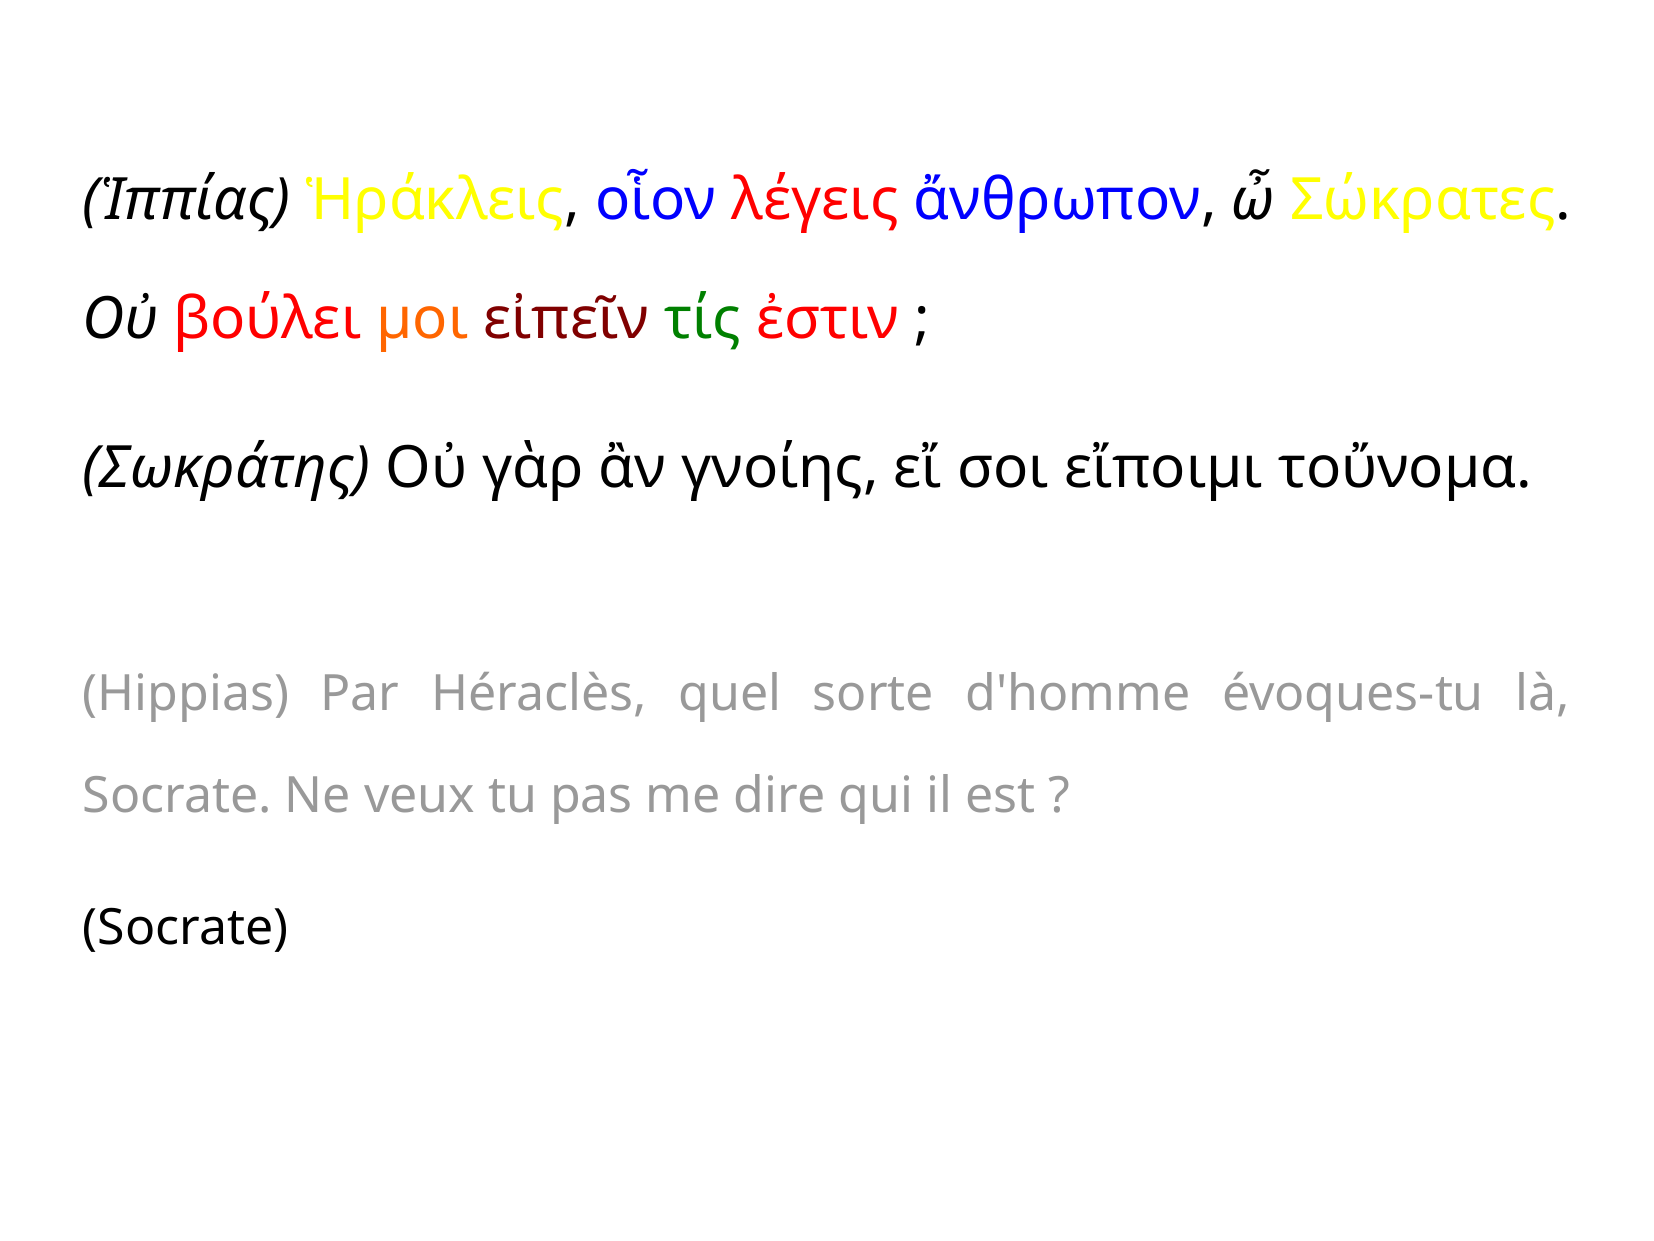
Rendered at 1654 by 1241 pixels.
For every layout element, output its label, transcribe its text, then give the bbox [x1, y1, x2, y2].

list (Ἱππίας) Ἡράκλεις, οἷον λέγεις ἄνθρωπον, ὦ Σώκρατες. Οὐ βούλει μοι εἰπεῖν τίς ἐστιν ; (Σωκράτης) Οὐ γὰρ ἂν γνοίης, εἴ σοι εἴποιμι τοὔνομα. (Hippias) Par Héraclès, quel sorte d'homme évoques-tu là, Socrate. Ne veux tu pas me dire qui il est ? (Socrate) [82, 118, 1571, 1241]
